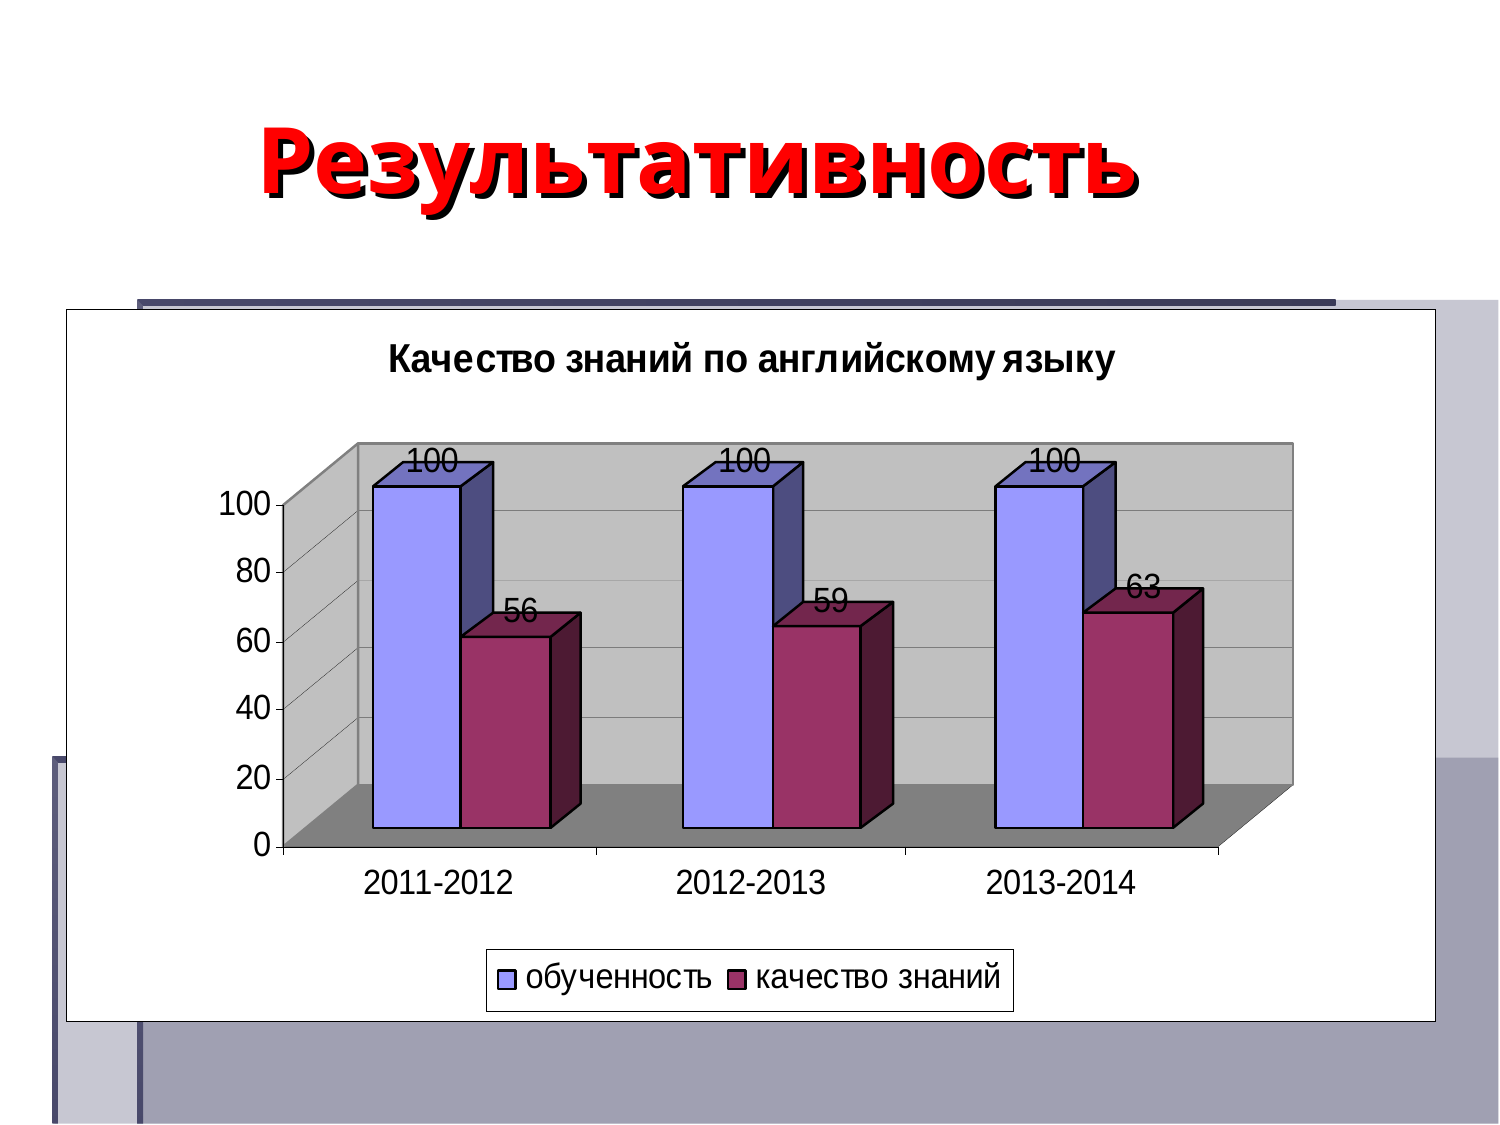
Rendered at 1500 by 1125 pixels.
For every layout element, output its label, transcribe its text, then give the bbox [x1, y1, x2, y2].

title Результативность [75, 0, 1450, 295]
chart [53, 295, 1451, 1035]
